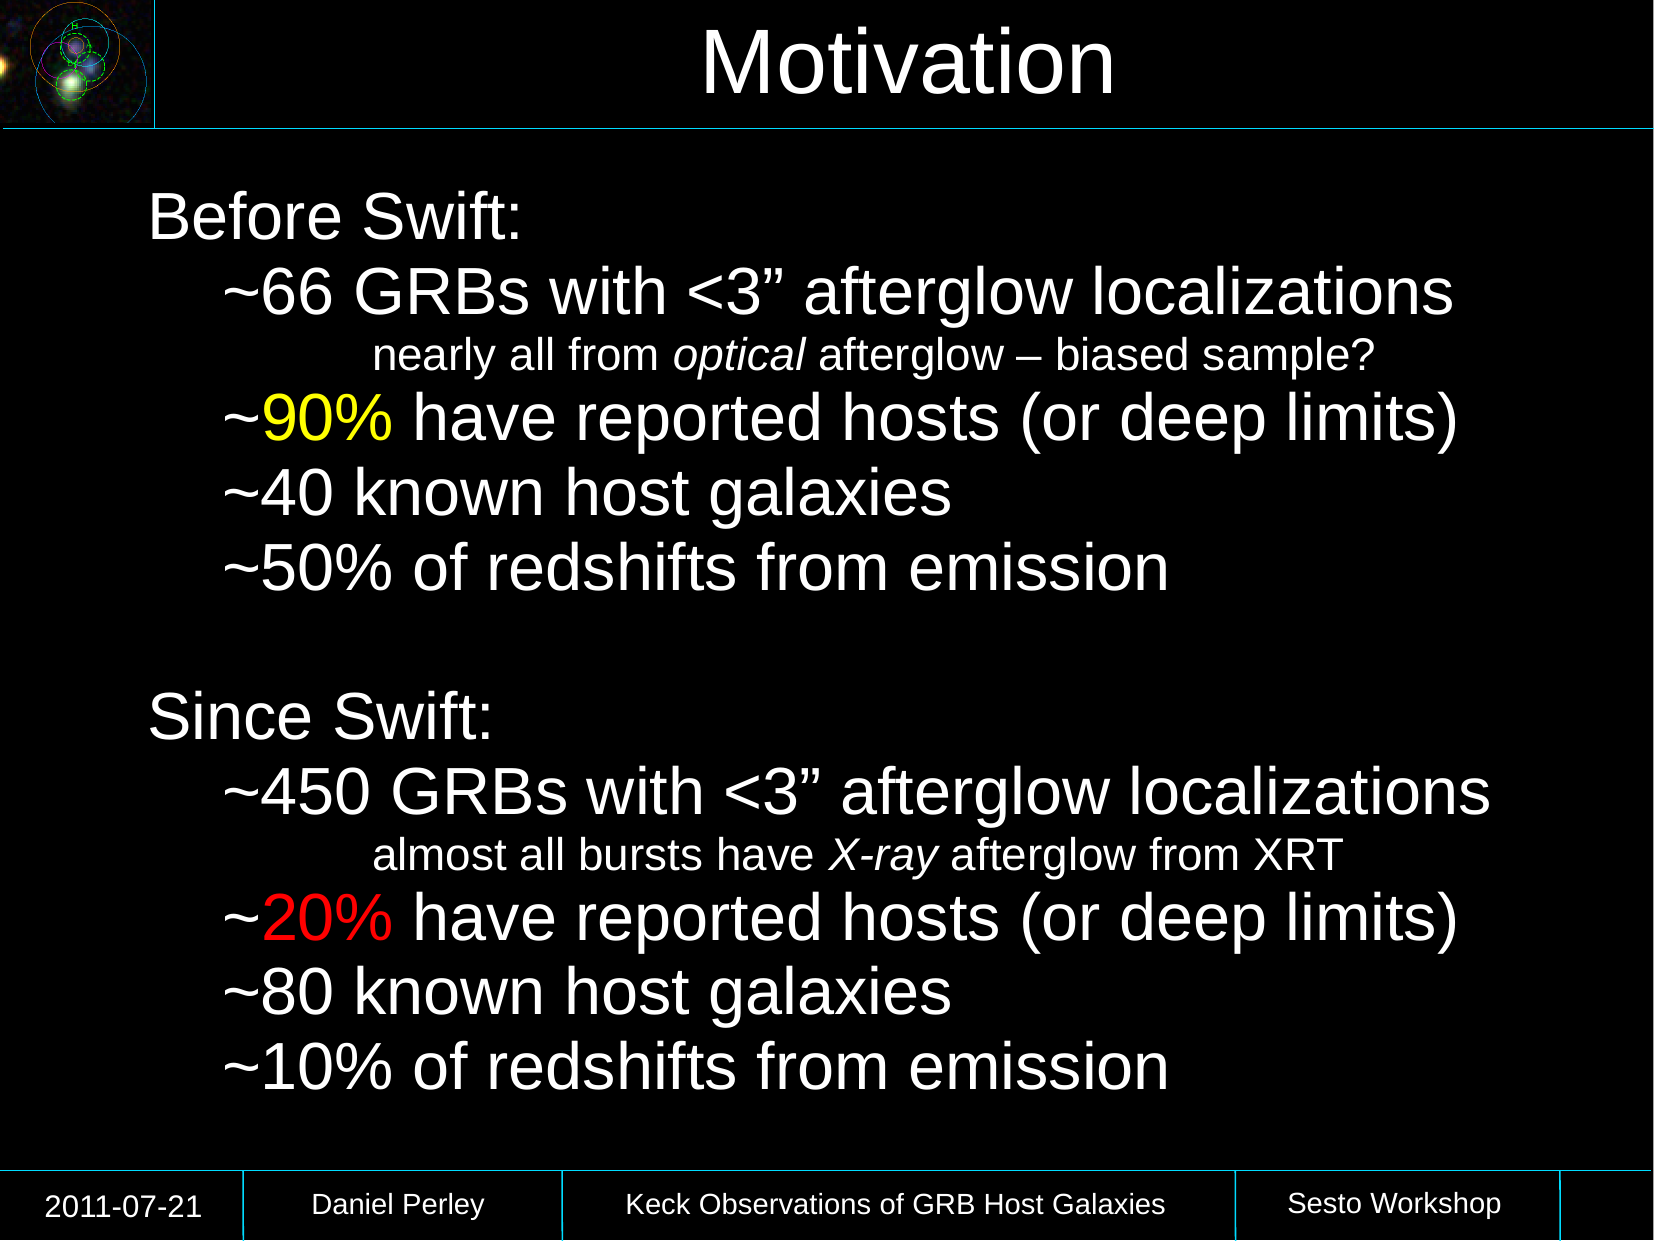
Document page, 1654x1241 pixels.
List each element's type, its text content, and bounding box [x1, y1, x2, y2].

title Motivation [165, 10, 1654, 114]
picture [0, 0, 151, 123]
text_box Before Swift: ~66 GRBs with <3” afterglow localizations nearly all from optical afterglow – biased sample? ~90% have reported hosts (or deep limits) ~40 known host galaxies ~50% of redshifts from emission Since Swift: ~450 GRBs with <3” afterglow localizations almost all bursts have X-ray afterglow from XRT ~20% have reported hosts (or deep limits) ~80 known host galaxies ~10% of redshifts from emission [132, 171, 1558, 1112]
